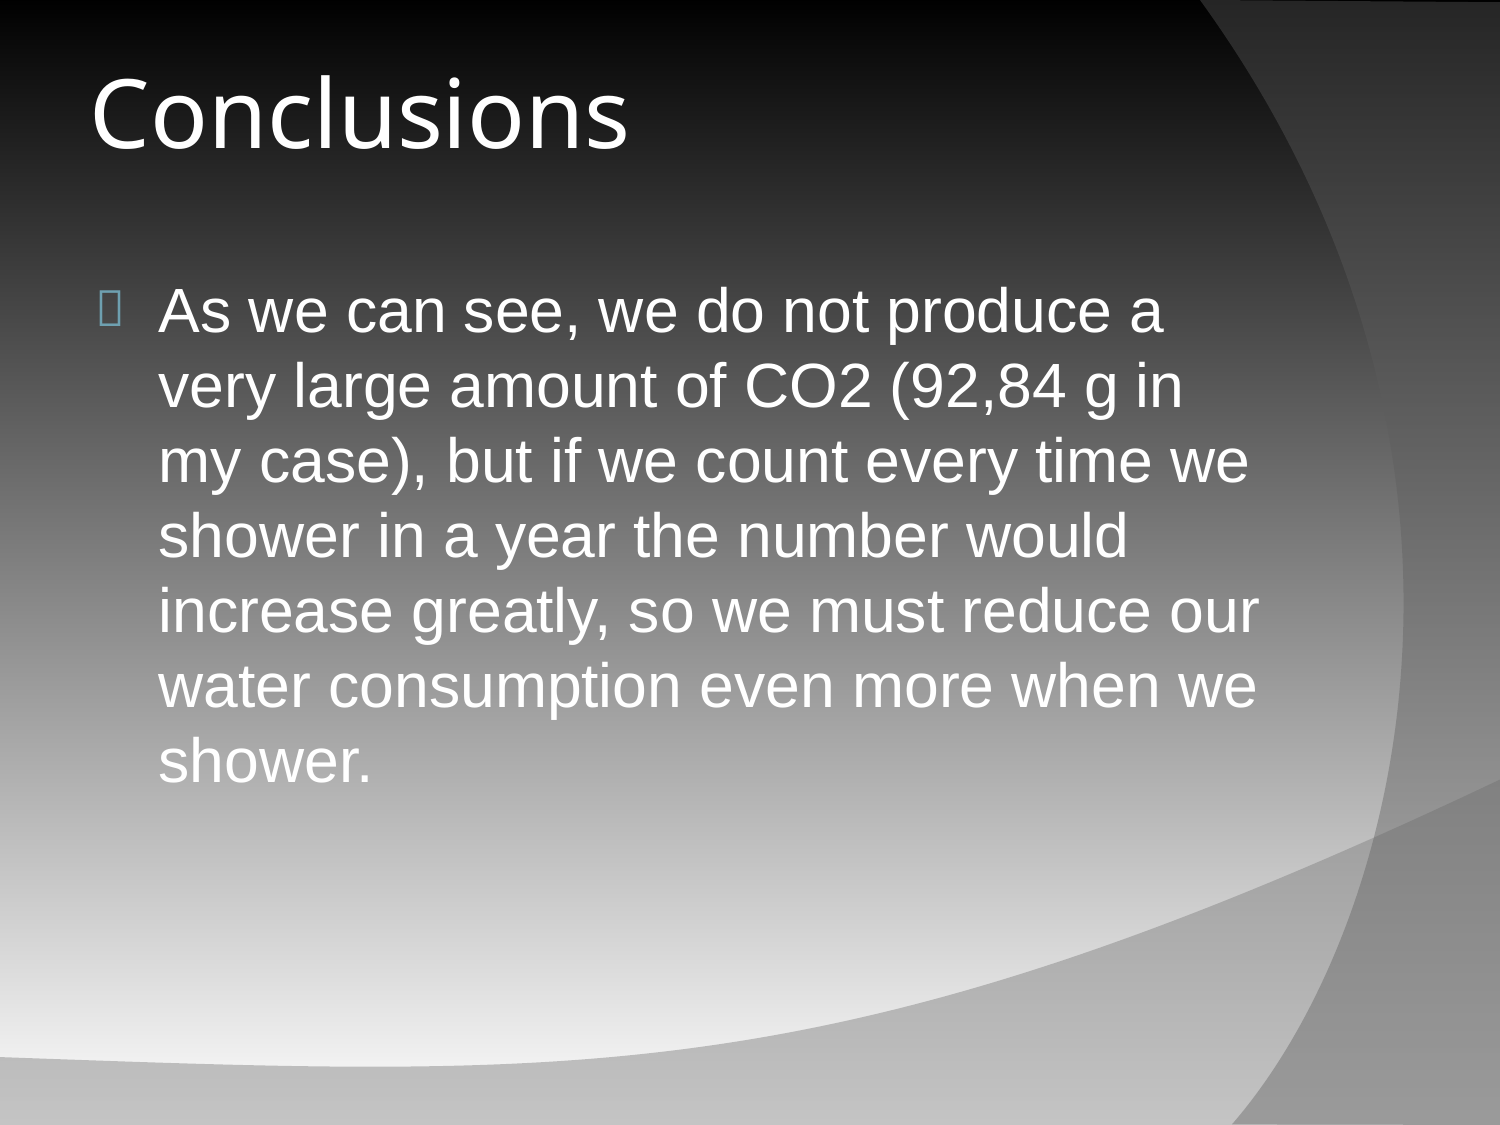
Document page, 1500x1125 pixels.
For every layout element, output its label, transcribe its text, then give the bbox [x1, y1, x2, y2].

title Conclusions [75, 45, 1300, 233]
list As we can see, we do not produce a very large amount of CO2 (92,84 g in my case), but if we count every time we shower in a year the number would increase greatly, so we must reduce our water consumption even more when we shower. [75, 262, 1300, 1005]
